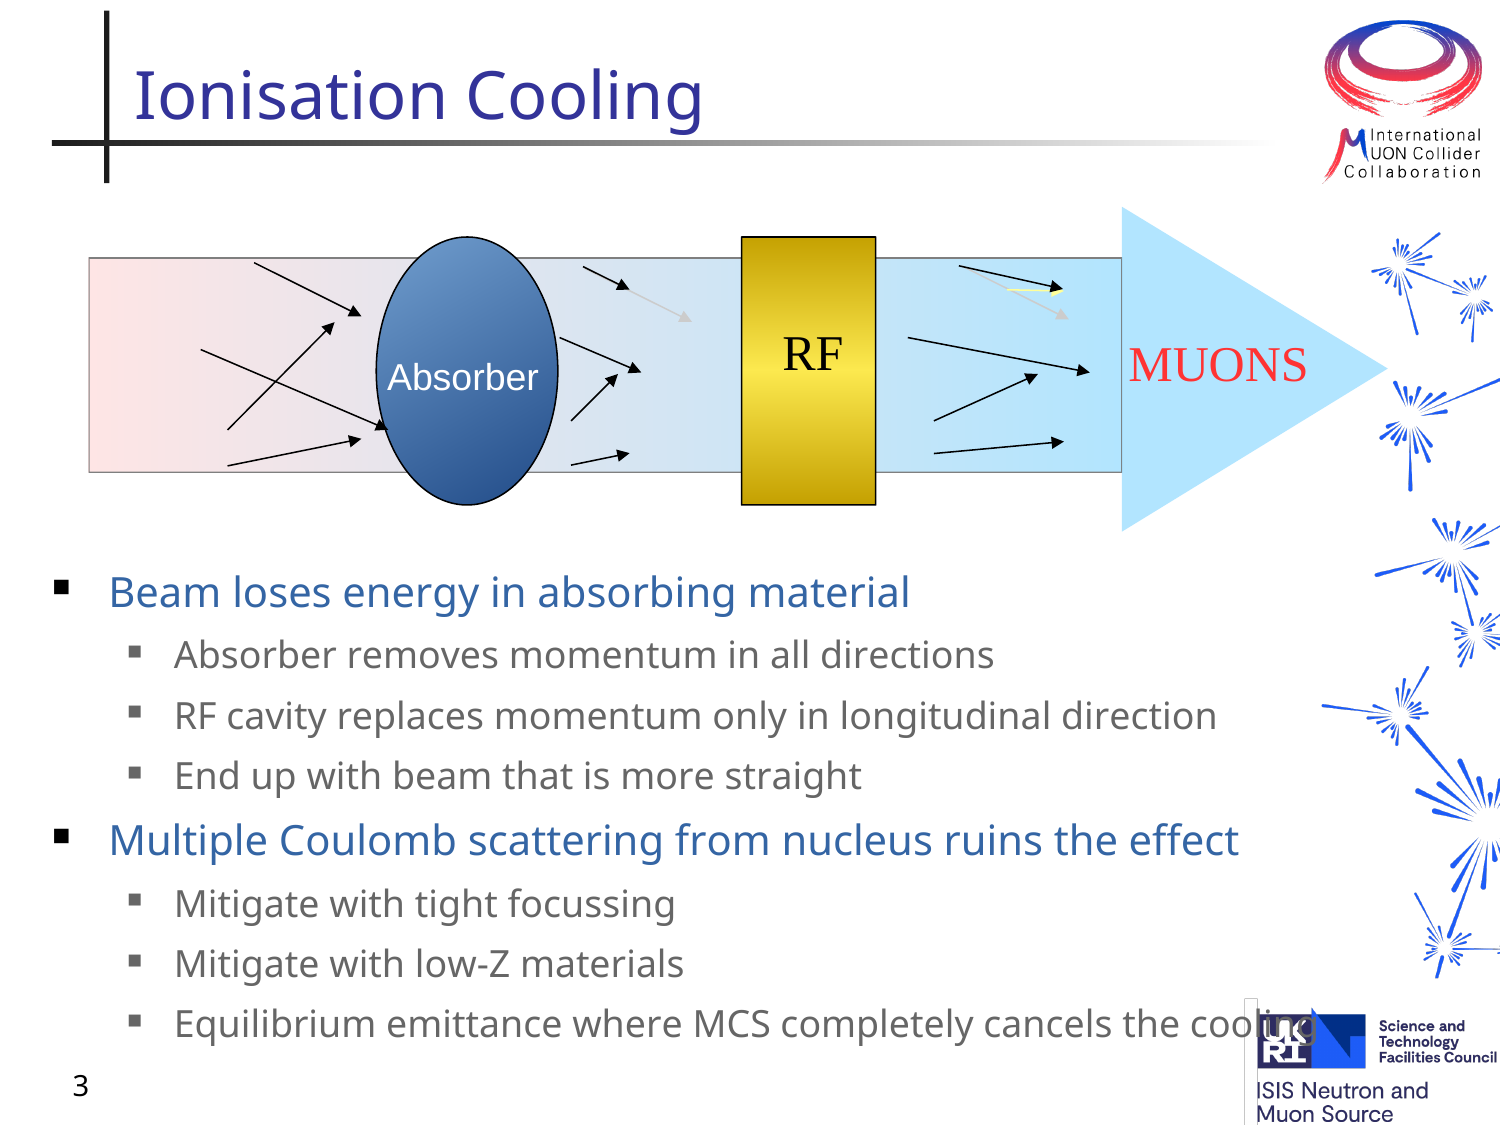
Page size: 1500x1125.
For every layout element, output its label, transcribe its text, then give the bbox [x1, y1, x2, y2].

picture [0, 232, 1500, 1125]
picture [1441, 20, 1482, 184]
text_box [88, 206, 1388, 532]
text_box MUONS [1113, 329, 1324, 400]
list Beam loses energy in absorbing material Absorber removes momentum in all directions RF cavity replaces momentum only in longitudinal direction End up with beam that is more straight Multiple Coulomb scattering from nucleus ruins the effect Mitigate with tight focussing Mitigate with low-Z materials Equilibrium emittance where MCS completely cancels the cooling [52, 562, 1463, 1125]
text_box Absorber [373, 339, 553, 406]
title Ionisation Cooling [134, 0, 1441, 188]
text_box RF [767, 318, 859, 390]
